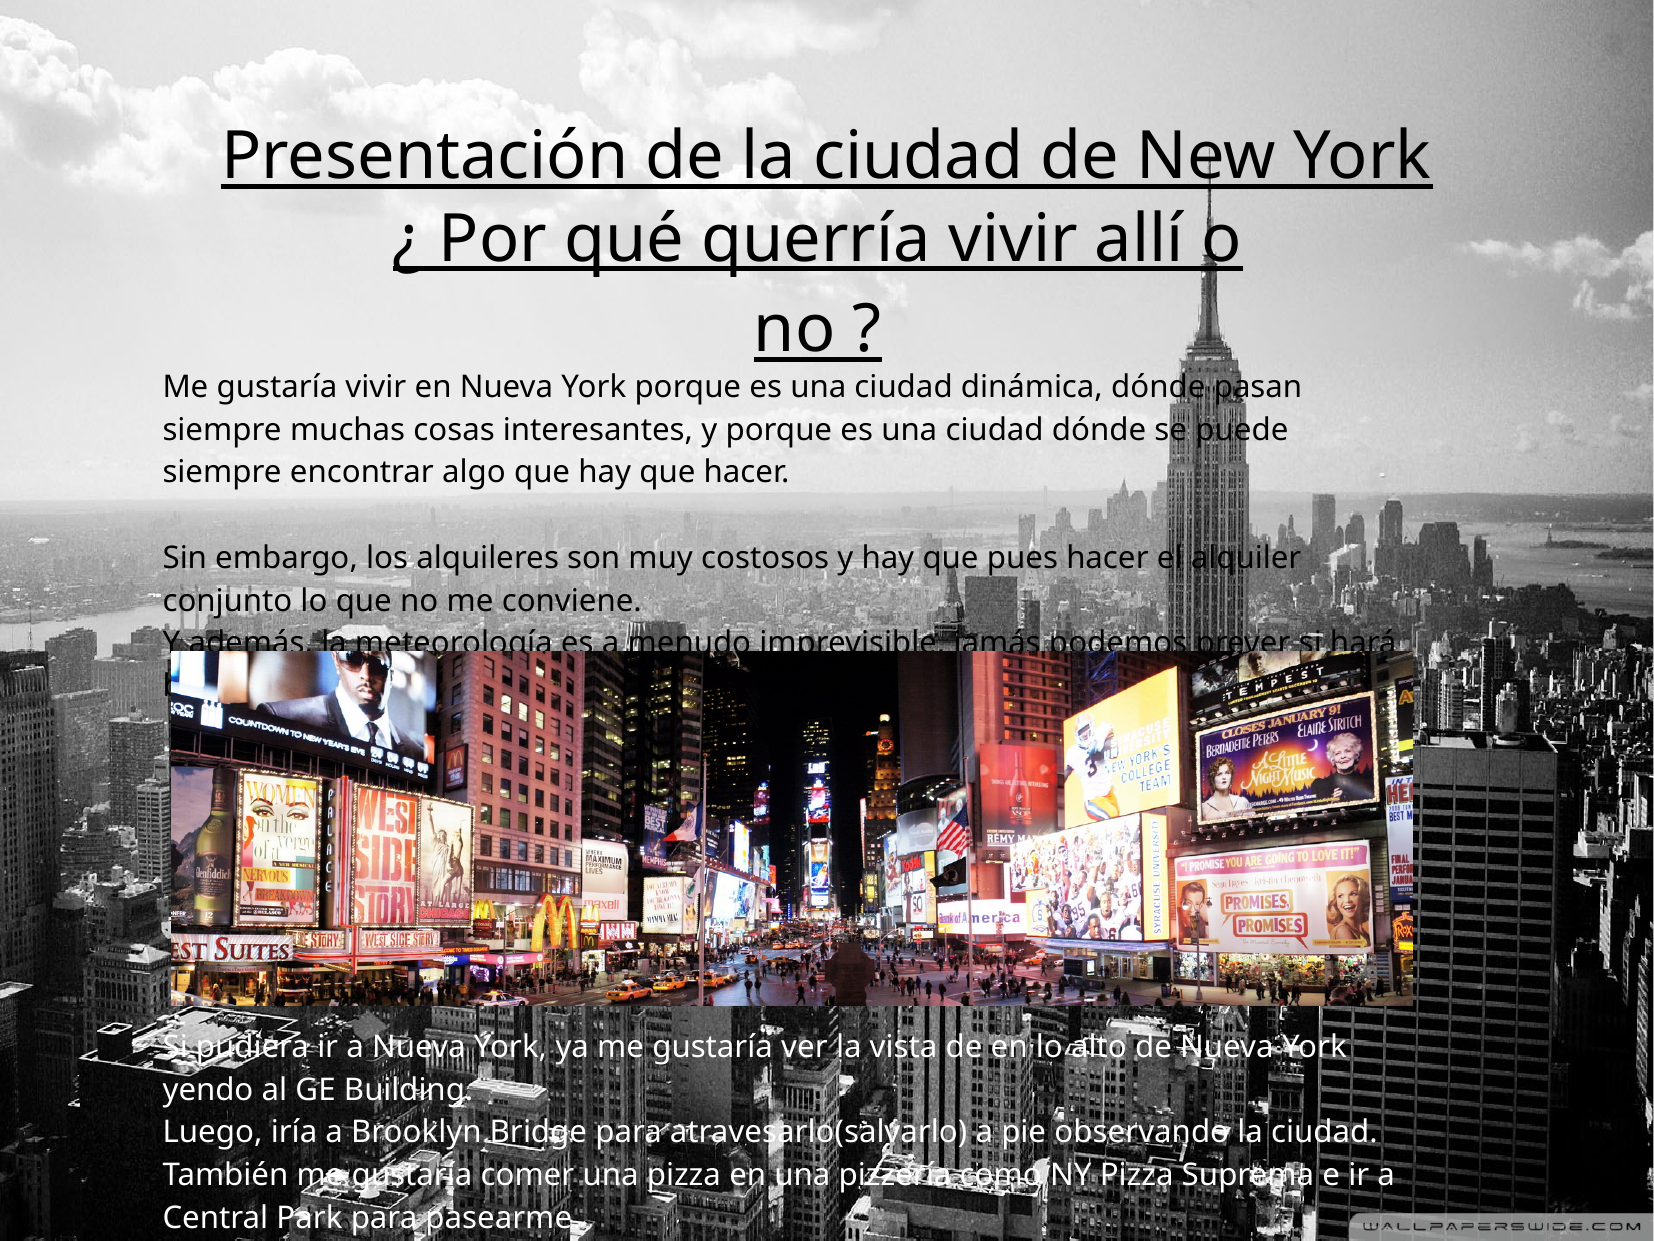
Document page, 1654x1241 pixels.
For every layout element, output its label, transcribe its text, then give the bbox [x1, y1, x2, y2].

text_box Si pudiera ir a Nueva York, ya me gustaría ver la vista de en lo alto de Nueva York yendo al GE Building. Luego, iría a Brooklyn Bridge para atravesarlo(salvarlo) a pie observando la ciudad. También me gustaría comer una pizza en una pizzería como NY Pizza Suprema e ir a Central Park para pasearme. [147, 1016, 1447, 1206]
subtitle ¿ Por qué querría vivir allí o no ? [354, 206, 1282, 355]
title Presentación de la ciudad de New York [82, 49, 1571, 257]
picture [0, 0, 1654, 1241]
text_box Me gustaría vivir en Nueva York porque es una ciudad dinámica, dónde pasan siempre muchas cosas interesantes, y porque es una ciudad dónde se puede siempre encontrar algo que hay que hacer. Sin embargo, los alquileres son muy costosos y hay que pues hacer el alquiler conjunto lo que no me conviene. Y además, la meteorología es a menudo imprevisible, jamás podemos prever si hará buen tiempo o no. [147, 356, 1418, 650]
